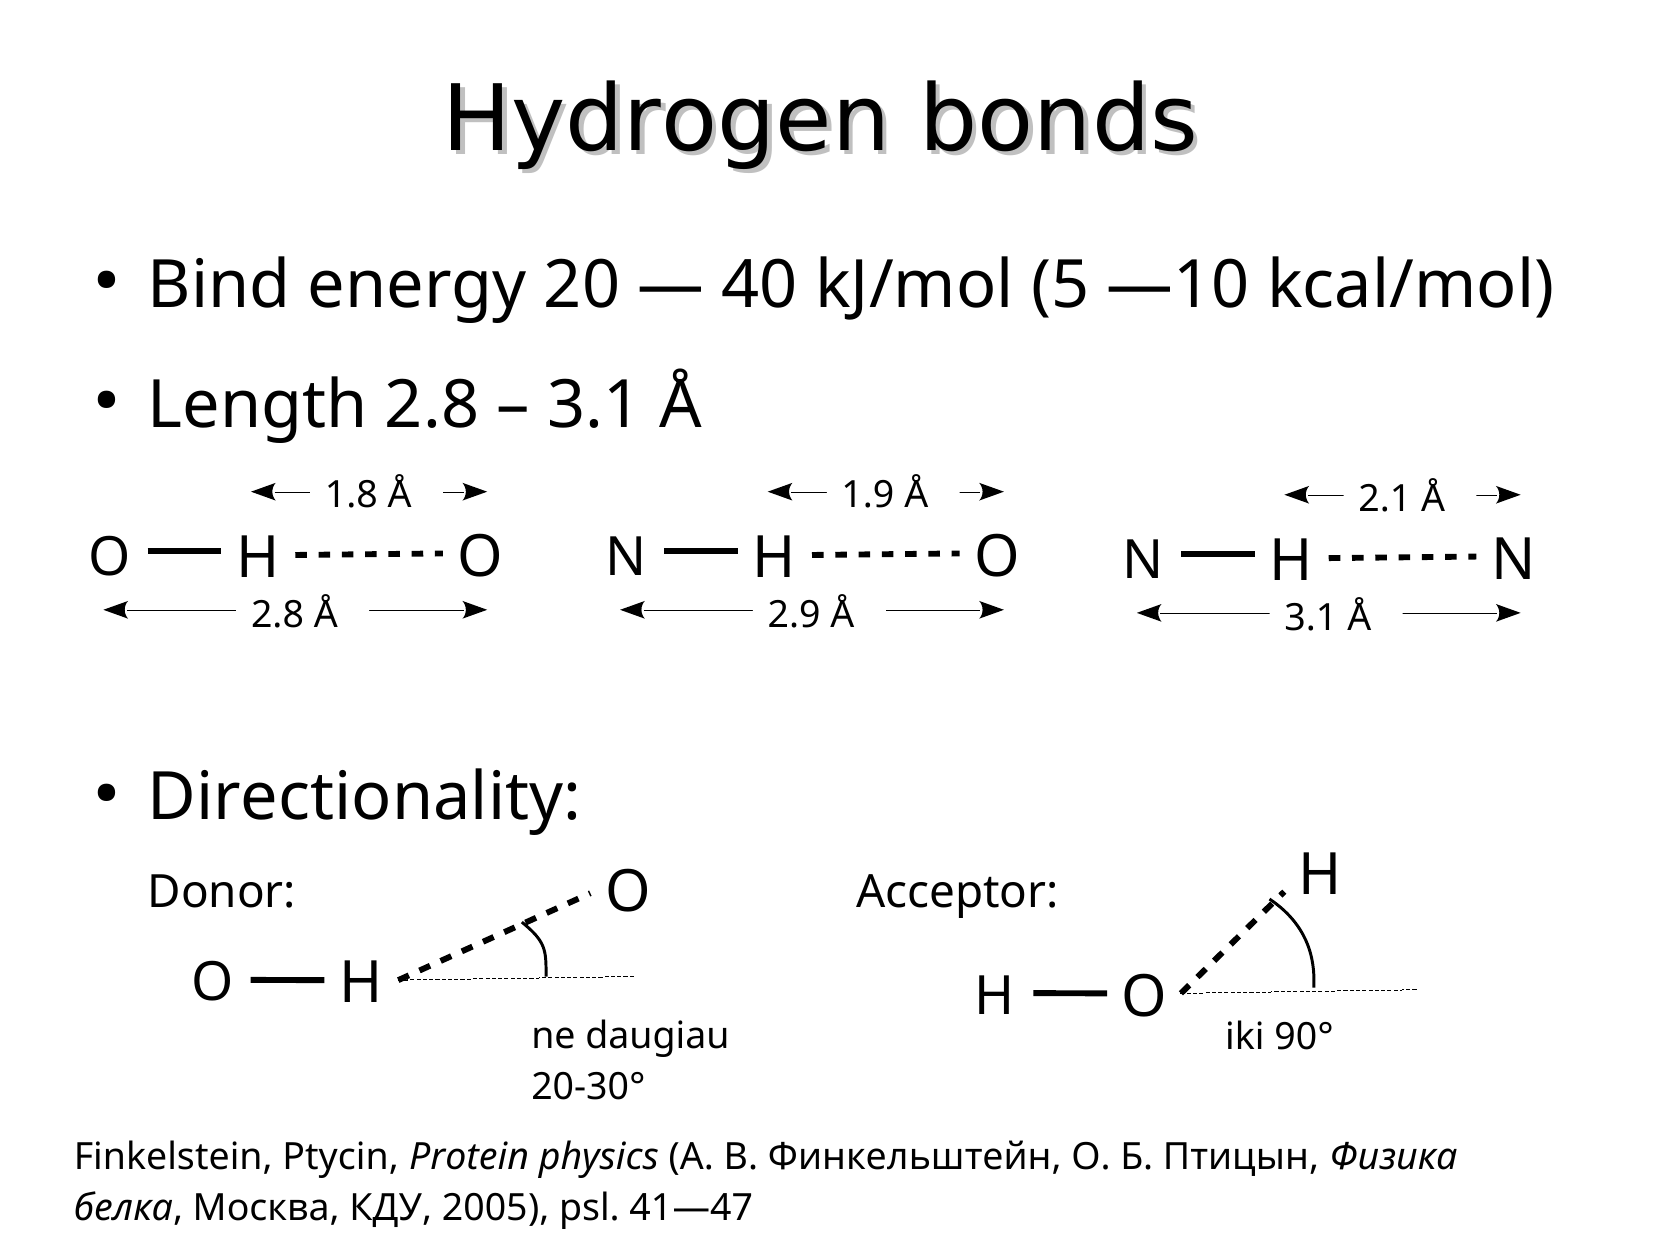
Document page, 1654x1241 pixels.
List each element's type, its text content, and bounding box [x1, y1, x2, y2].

text_box Donor: [132, 851, 370, 922]
text_box 3.1 Å [1269, 583, 1403, 644]
text_box H [1284, 825, 1373, 959]
text_box ne daugiau 20-30° [516, 1000, 783, 1107]
title Hydrogen bonds [76, 14, 1565, 222]
text_box O [176, 935, 251, 1016]
text_box N [1107, 513, 1182, 594]
text_box iki 90° [1210, 1002, 1388, 1063]
text_box 2.1 Å [1343, 463, 1477, 525]
text_box N [590, 510, 665, 591]
list Bind energy 20 — 40 kJ/mol (5 —10 kcal/mol) Length 2.8 – 3.1 Å Directionality: [76, 236, 1565, 779]
text_box Acceptor: [841, 851, 1182, 922]
text_box H [221, 507, 296, 594]
text_box O [1107, 946, 1181, 1032]
text_box 1.9 Å [826, 460, 960, 521]
text_box O [959, 506, 1049, 592]
text_box H [324, 933, 399, 1019]
text_box 2.8 Å [236, 580, 370, 641]
text_box H [959, 948, 1034, 1030]
text_box H [1284, 914, 1310, 959]
text_box O [442, 506, 532, 592]
text_box O [73, 510, 148, 591]
text_box Finkelstein, Ptycin, Protein physics (А. В. Финкельштейн, О. Б. Птицын, Физика белка, Москва, КДУ, 2005), psl. 41—47 [59, 1122, 1506, 1231]
text_box H [738, 507, 813, 594]
text_box N [1476, 509, 1565, 595]
text_box 2.9 Å [752, 580, 886, 641]
text_box O [590, 841, 679, 945]
text_box H [1254, 511, 1329, 597]
text_box 1.8 Å [310, 460, 443, 521]
